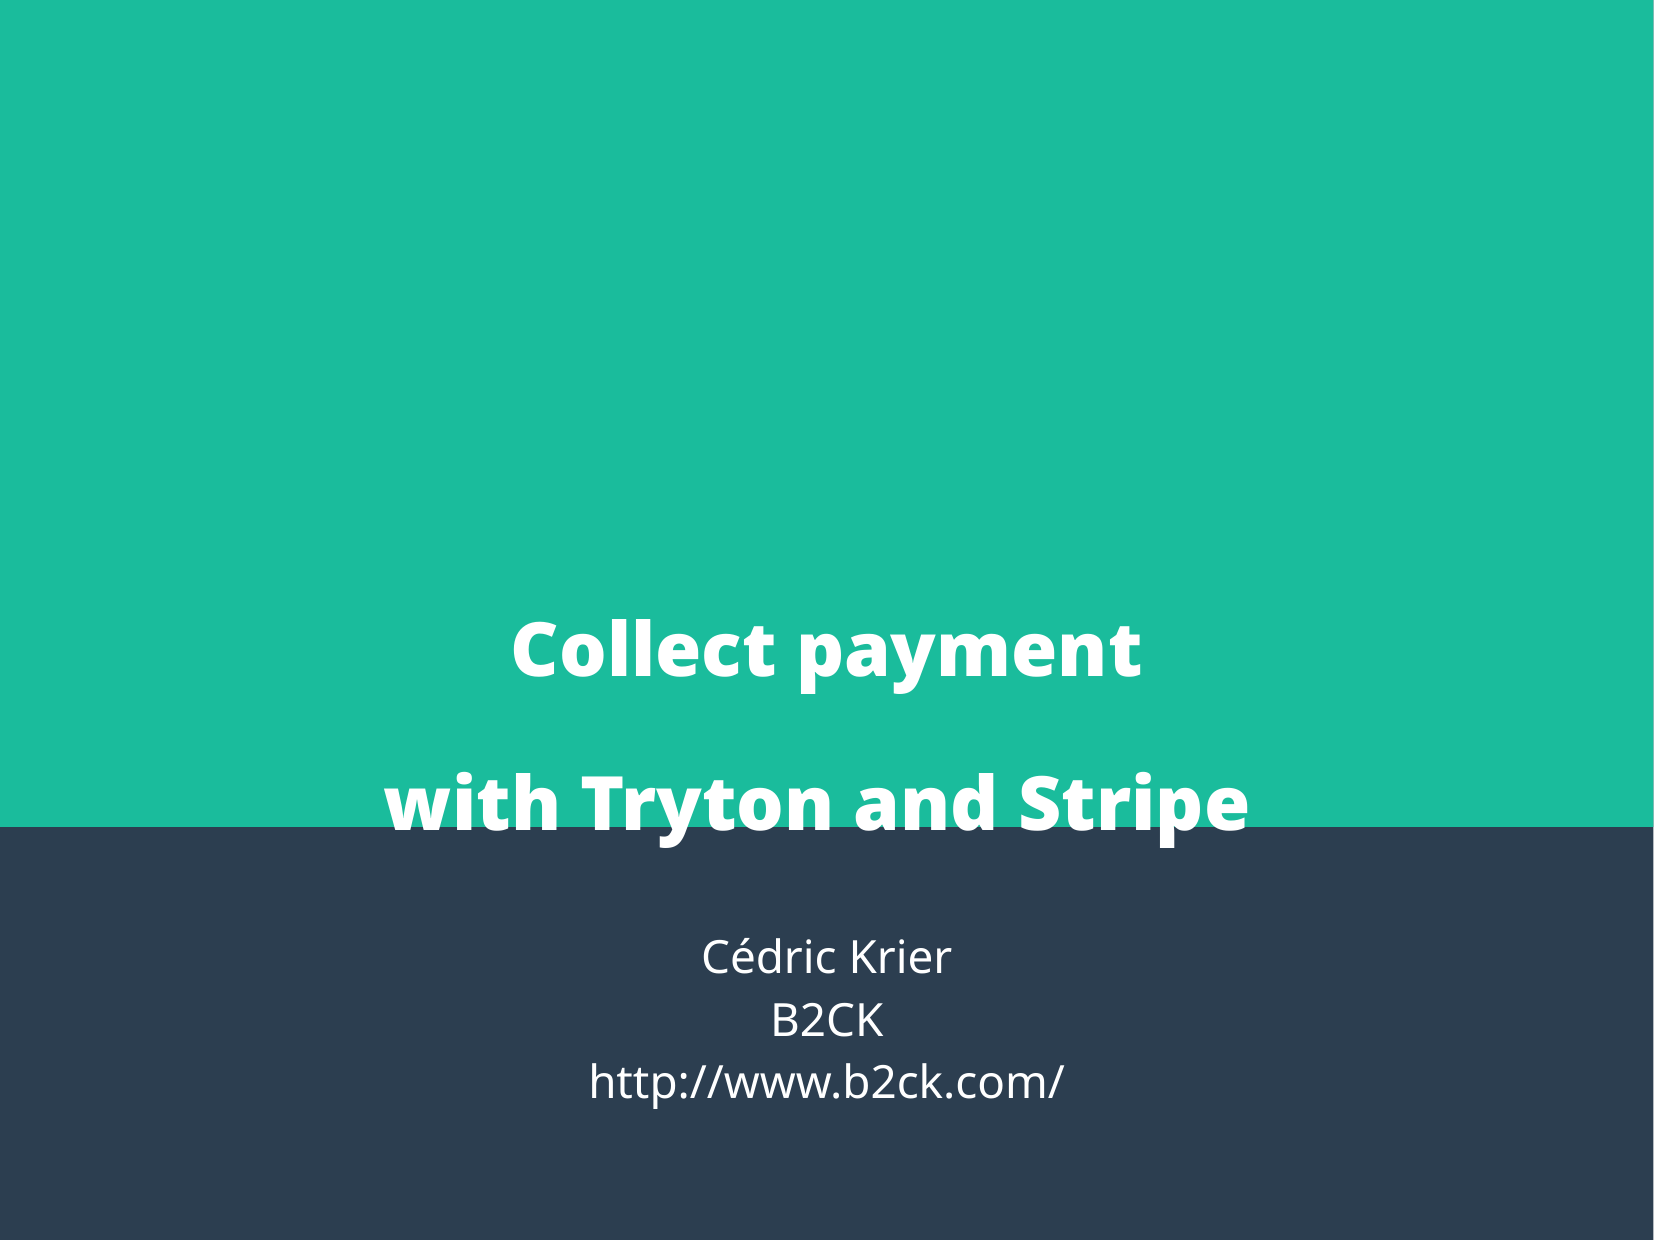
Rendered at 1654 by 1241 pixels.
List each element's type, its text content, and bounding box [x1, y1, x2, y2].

subtitle Cédric Krier B2CK http://www.b2ck.com/ [59, 856, 1595, 1182]
title Collect payment with Tryton and Stripe [59, 589, 1595, 808]
